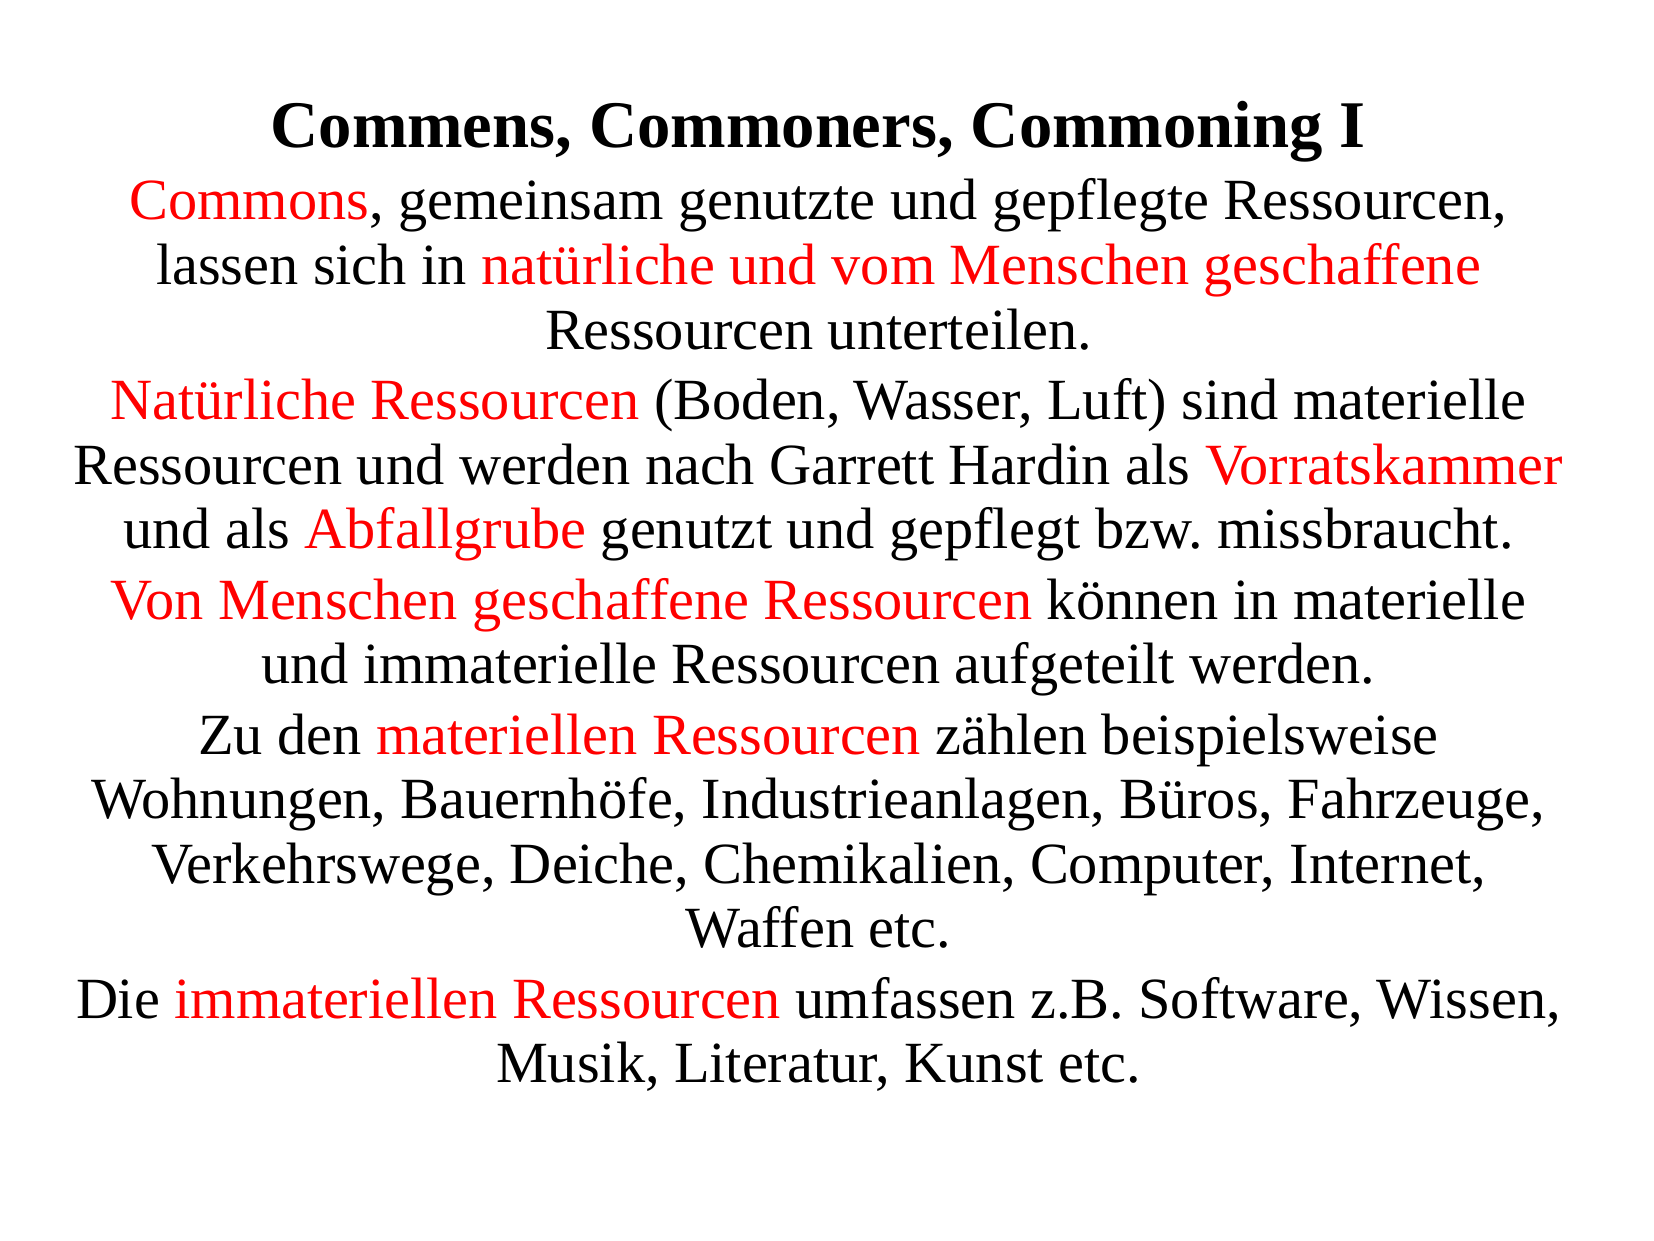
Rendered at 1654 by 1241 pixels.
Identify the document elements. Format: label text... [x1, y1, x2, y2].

text_box Commens, Commoners, Commoning I Commons, gemeinsam genutzte und gepflegte Ressourcen, lassen sich in natürliche und vom Menschen geschaffene Ressourcen unterteilen. Natürliche Ressourcen (Boden, Wasser, Luft) sind materielle Ressourcen und werden nach Garrett Hardin als Vorratskammer und als Abfallgrube genutzt und gepflegt bzw. missbraucht. Von Menschen geschaffene Ressourcen können in materielle und immaterielle Ressourcen aufgeteilt werden. Zu den materiellen Ressourcen zählen beispielsweise Wohnungen, Bauernhöfe, Industrieanlagen, Büros, Fahrzeuge, Verkehrswege, Deiche, Chemikalien, Computer, Internet, Waffen etc. Die immateriellen Ressourcen umfassen z.B. Software, Wissen, Musik, Literatur, Kunst etc. [59, 80, 1595, 1160]
